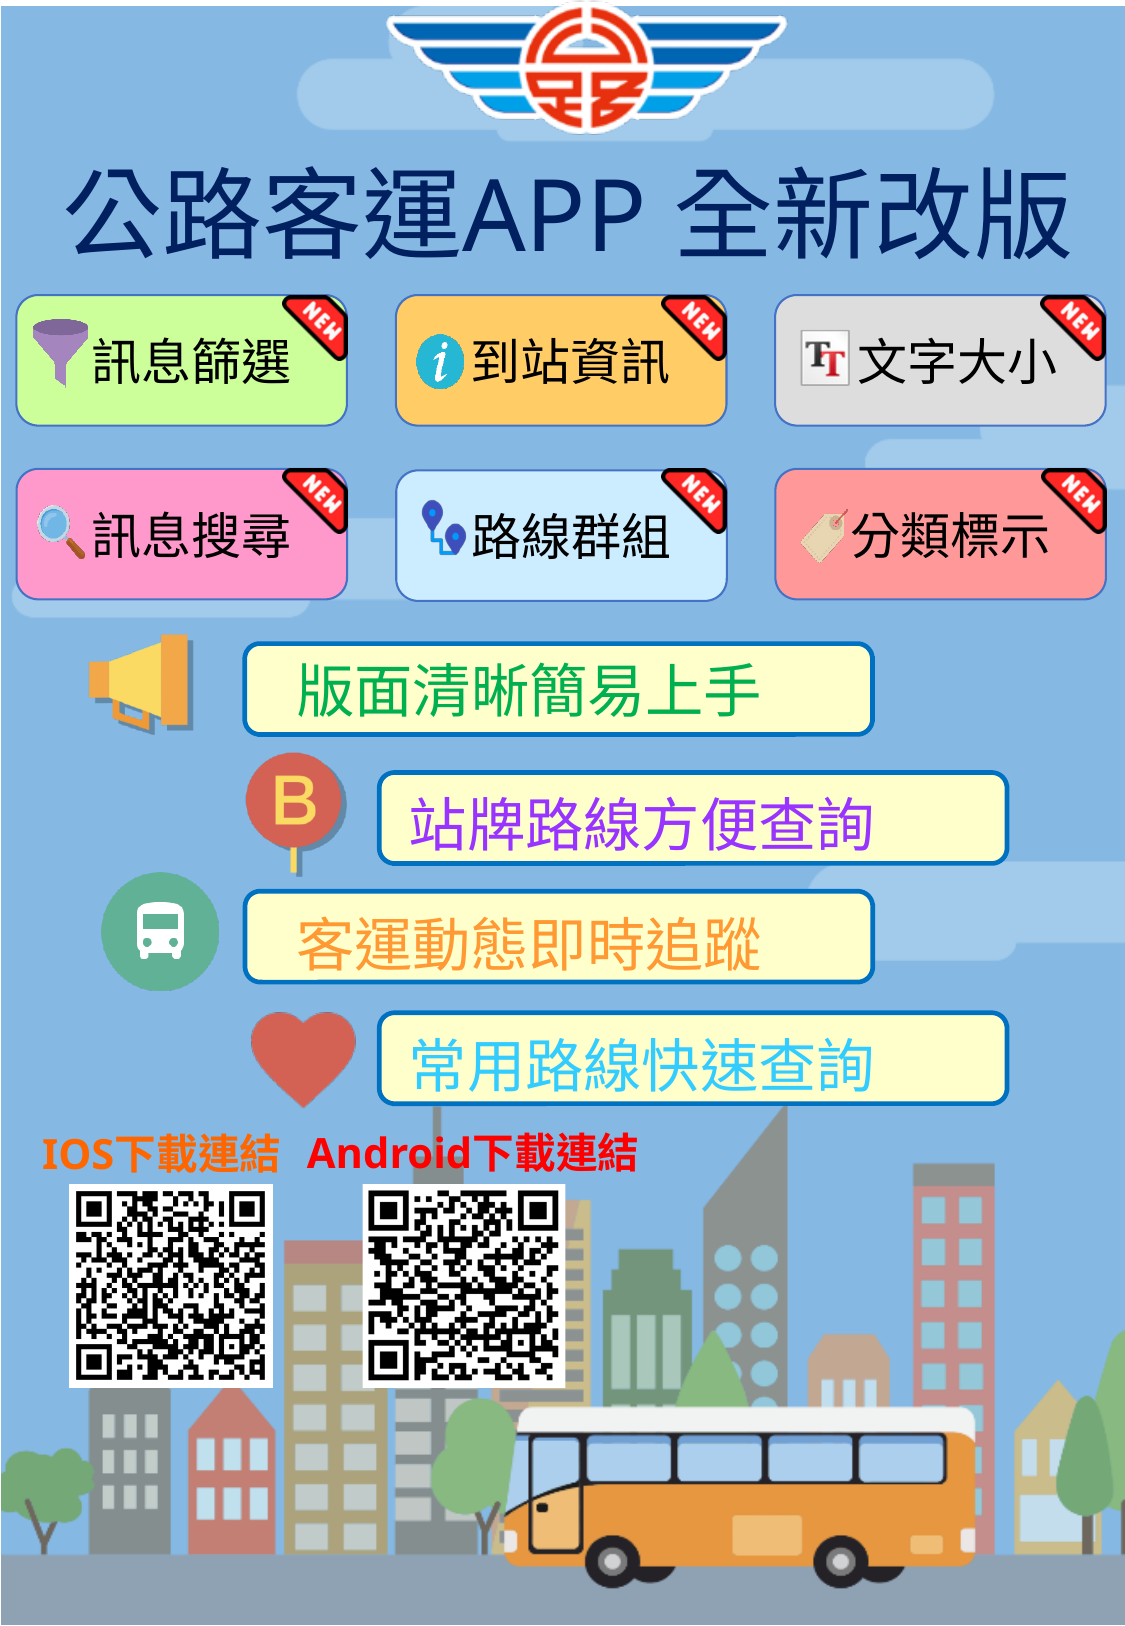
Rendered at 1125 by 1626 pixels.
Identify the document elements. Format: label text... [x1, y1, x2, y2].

text_box 站牌路線方便查詢 [394, 780, 1054, 867]
text_box 路線群組 [396, 470, 727, 601]
text_box 分類標示 [775, 468, 1106, 600]
text_box IOS下載連結 [26, 1120, 316, 1186]
text_box [379, 772, 1005, 864]
text_box [379, 1012, 1006, 1104]
picture [1, 0, 1125, 1625]
text_box 路線群組 [649, 532, 662, 541]
text_box 訊息搜尋 [16, 468, 348, 600]
text_box 到站資訊 [395, 295, 727, 426]
text_box 路線群組 [649, 519, 661, 528]
text_box 訊息篩選 [16, 295, 347, 426]
text_box 公路客運APP 全新改版 [47, 143, 1125, 280]
text_box 版面清晰簡易上手 [281, 646, 864, 779]
text_box 常用路線快速查詢 [394, 1021, 1056, 1108]
text_box Android下載連結 [291, 1119, 683, 1185]
text_box [245, 891, 872, 983]
text_box 客運動態即時追蹤 [281, 900, 962, 987]
text_box 路線群組 [649, 545, 662, 554]
text_box 文字大小 [775, 295, 1106, 426]
text_box [244, 643, 873, 733]
